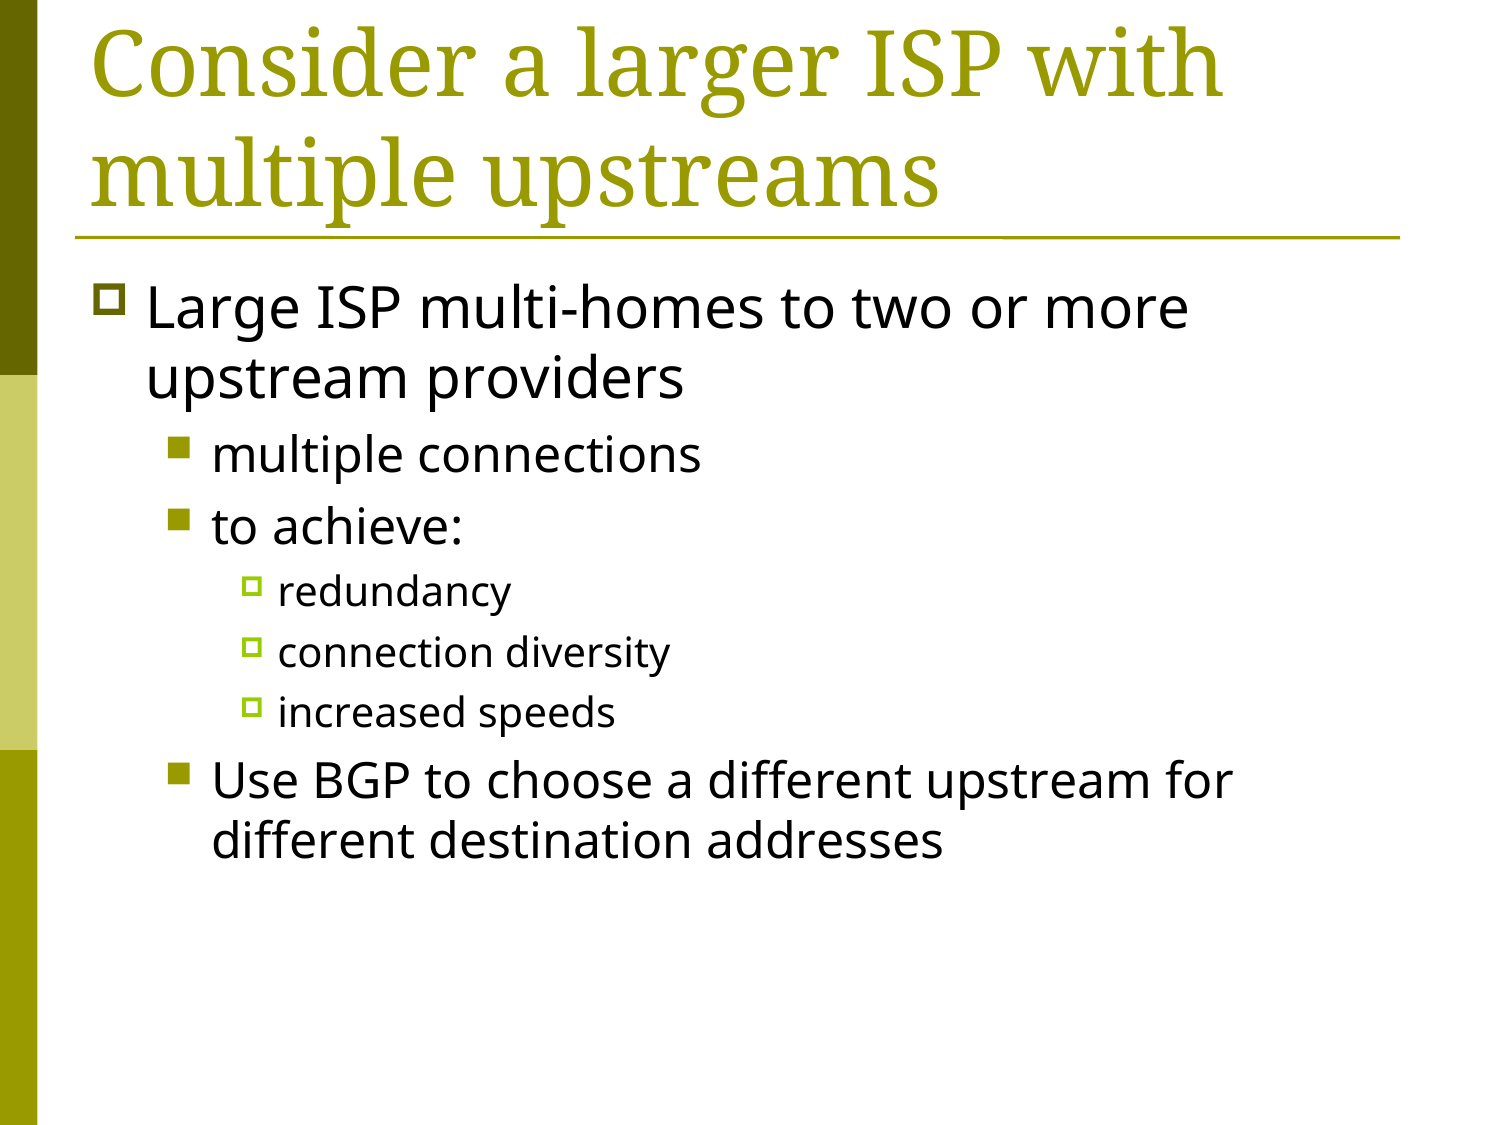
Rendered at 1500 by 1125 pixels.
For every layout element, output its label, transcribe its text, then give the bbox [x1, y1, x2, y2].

title Consider a larger ISP with multiple upstreams [75, 0, 1426, 233]
list Large ISP multi-homes to two or more upstream providers multiple connections to achieve: redundancy connection diversity increased speeds Use BGP to choose a different upstream for different destination addresses [75, 262, 1426, 1006]
